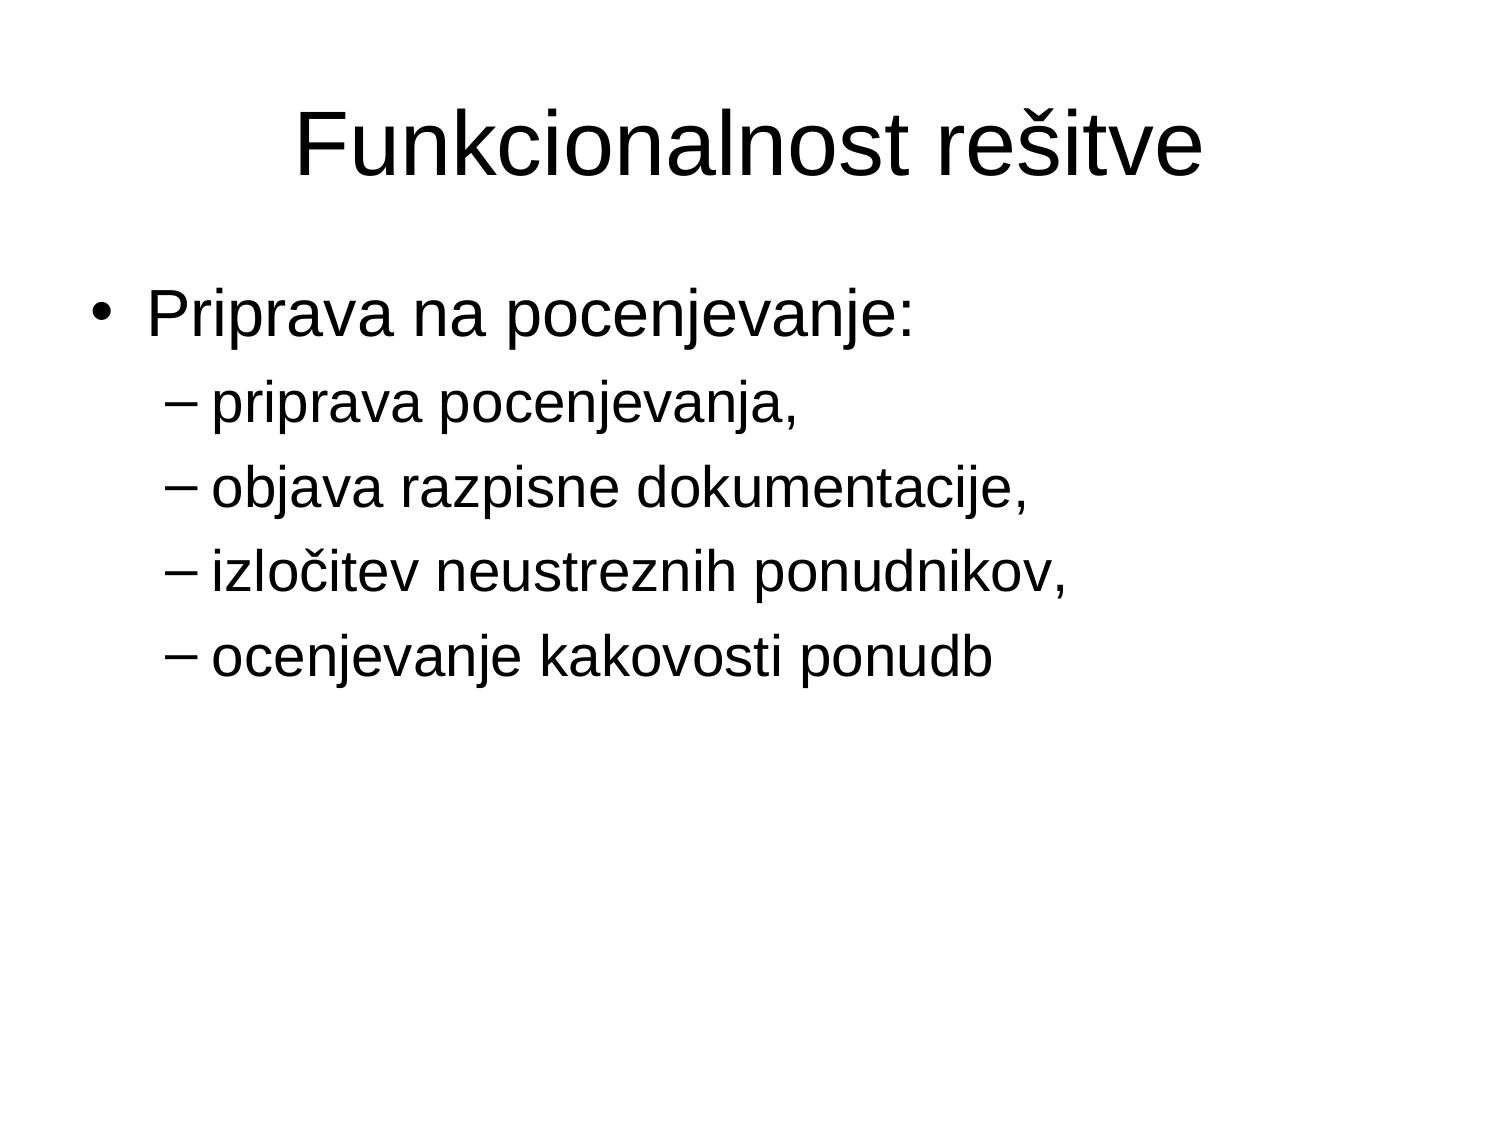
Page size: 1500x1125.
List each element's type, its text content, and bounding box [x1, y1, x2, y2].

list Priprava na pocenjevanje: priprava pocenjevanja, objava razpisne dokumentacije, izločitev neustreznih ponudnikov, ocenjevanje kakovosti ponudb [75, 262, 1426, 1006]
title Funkcionalnost rešitve [75, 45, 1426, 233]
